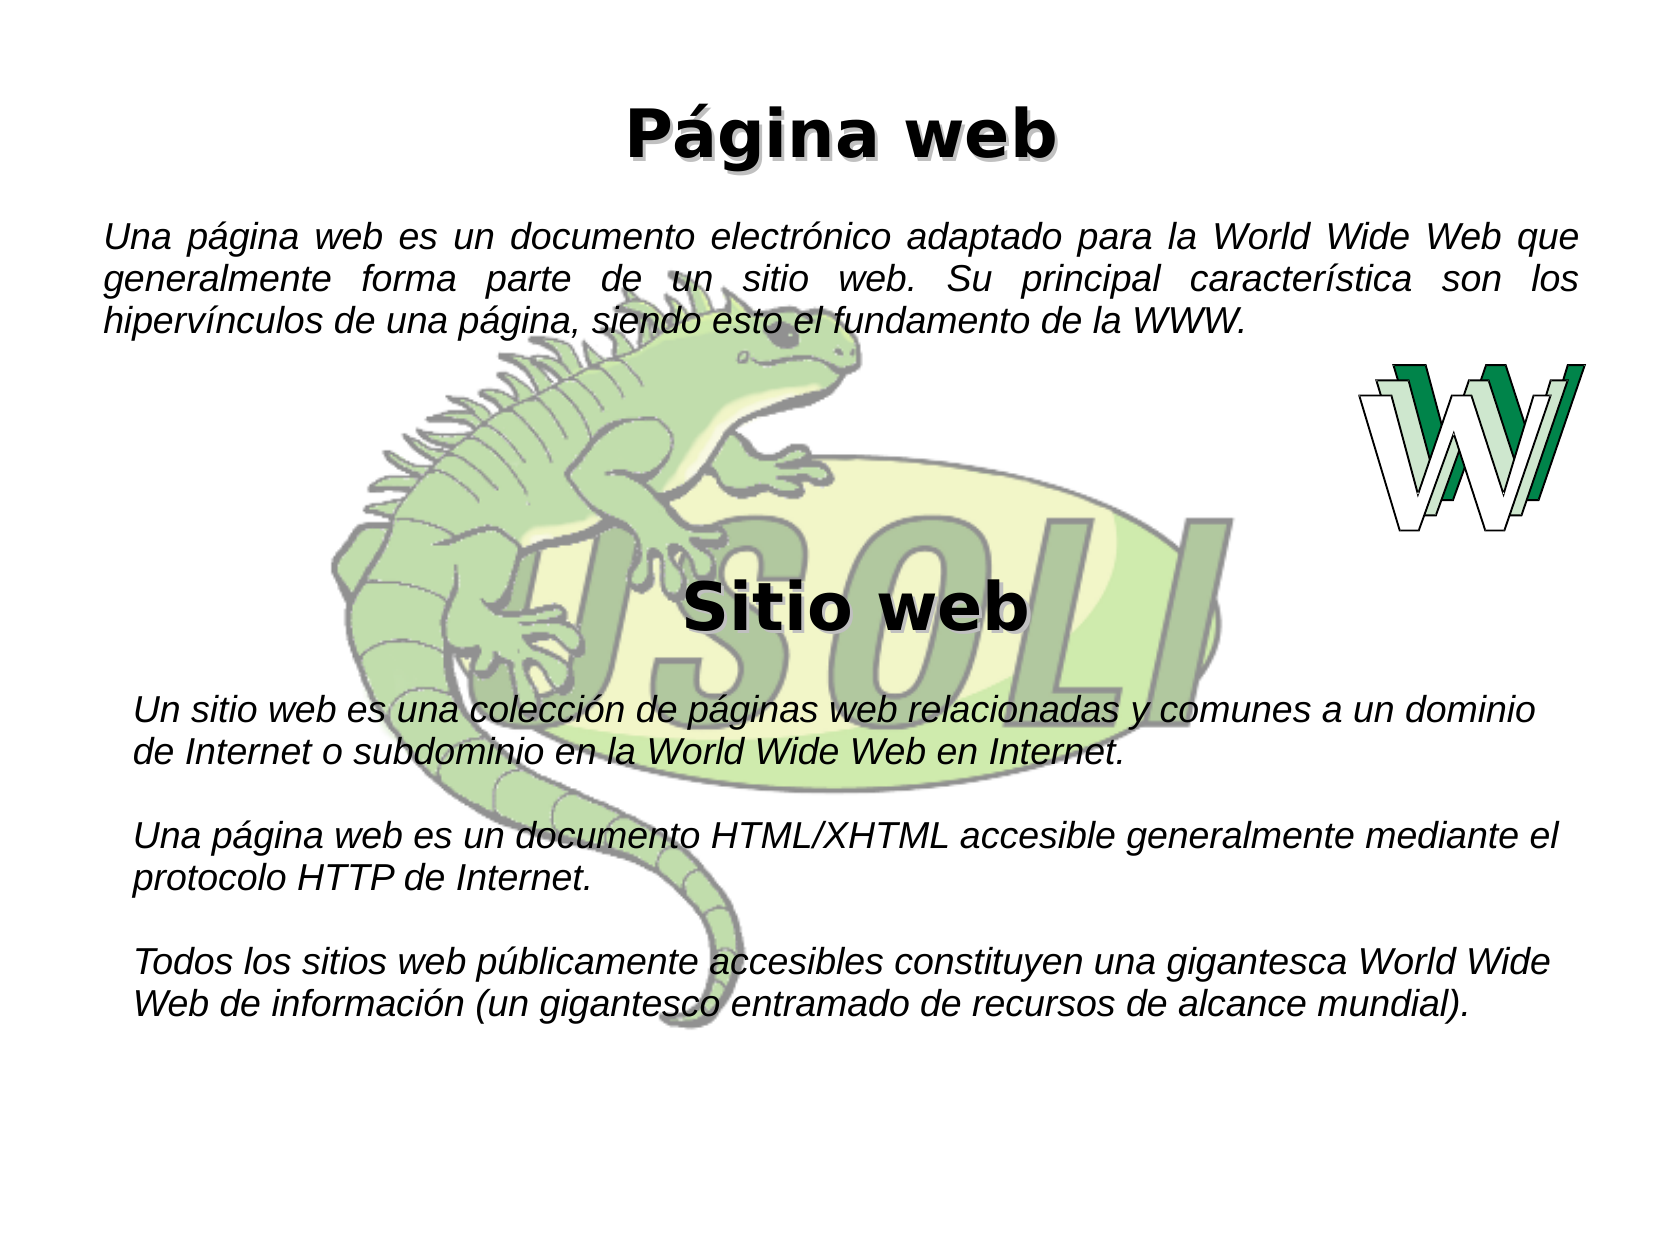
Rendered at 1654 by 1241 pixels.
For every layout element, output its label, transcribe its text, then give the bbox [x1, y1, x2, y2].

text_box Página web Una página web es un documento electrónico adaptado para la World Wide Web que generalmente forma parte de un sitio web. Su principal característica son los hipervínculos de una página, siendo esto el fundamento de la WWW. [88, 88, 1595, 350]
picture [436, 350, 1218, 561]
picture [1358, 364, 1587, 532]
text_box Sitio web Un sitio web es una colección de páginas web relacionadas y comunes a un dominio de Internet o subdominio en la World Wide Web en Internet. Una página web es un documento HTML/XHTML accesible generalmente mediante el protocolo HTTP de Internet. Todos los sitios web públicamente accesibles constituyen una gigantesca World Wide Web de información (un gigantesco entramado de recursos de alcance mundial). [118, 561, 1595, 1032]
